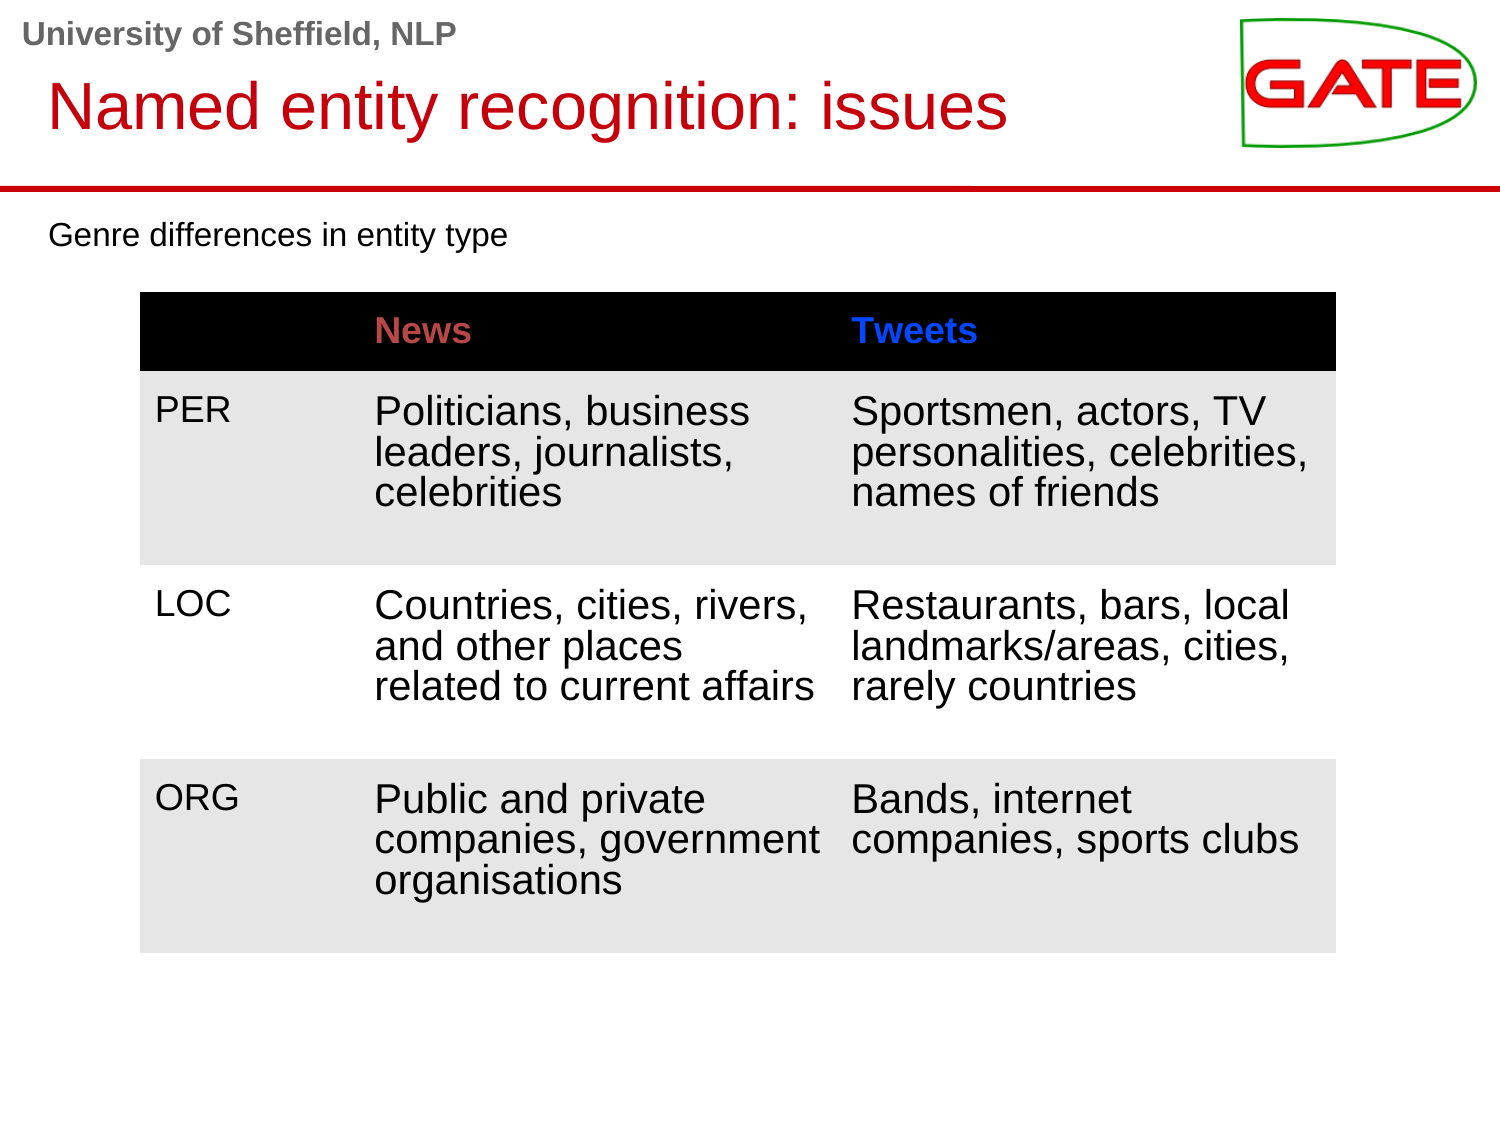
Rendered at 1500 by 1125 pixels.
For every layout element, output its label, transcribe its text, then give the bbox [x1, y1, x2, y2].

table_cell LOC [140, 565, 360, 759]
table_cell PER [140, 371, 360, 565]
text_box Genre differences in entity type [47, 212, 1500, 1064]
table_cell Restaurants, bars, local landmarks/areas, cities, rarely countries [836, 565, 1336, 759]
table_header Tweets [836, 292, 1336, 371]
table_cell Politicians, business leaders, journalists, celebrities [360, 371, 836, 565]
table_cell Countries, cities, rivers, and other places related to current affairs [360, 565, 836, 759]
table_header [140, 292, 360, 371]
table_cell Bands, internet companies, sports clubs [836, 759, 1336, 953]
table_cell Public and private companies, government organisations [360, 759, 836, 953]
table_cell Sportsmen, actors, TV personalities, celebrities, names of friends [836, 371, 1336, 565]
table_cell ORG [140, 759, 360, 953]
text_box Named entity recognition: issues [47, 47, 1267, 168]
table_header News [360, 292, 836, 371]
picture [1240, 18, 1477, 148]
